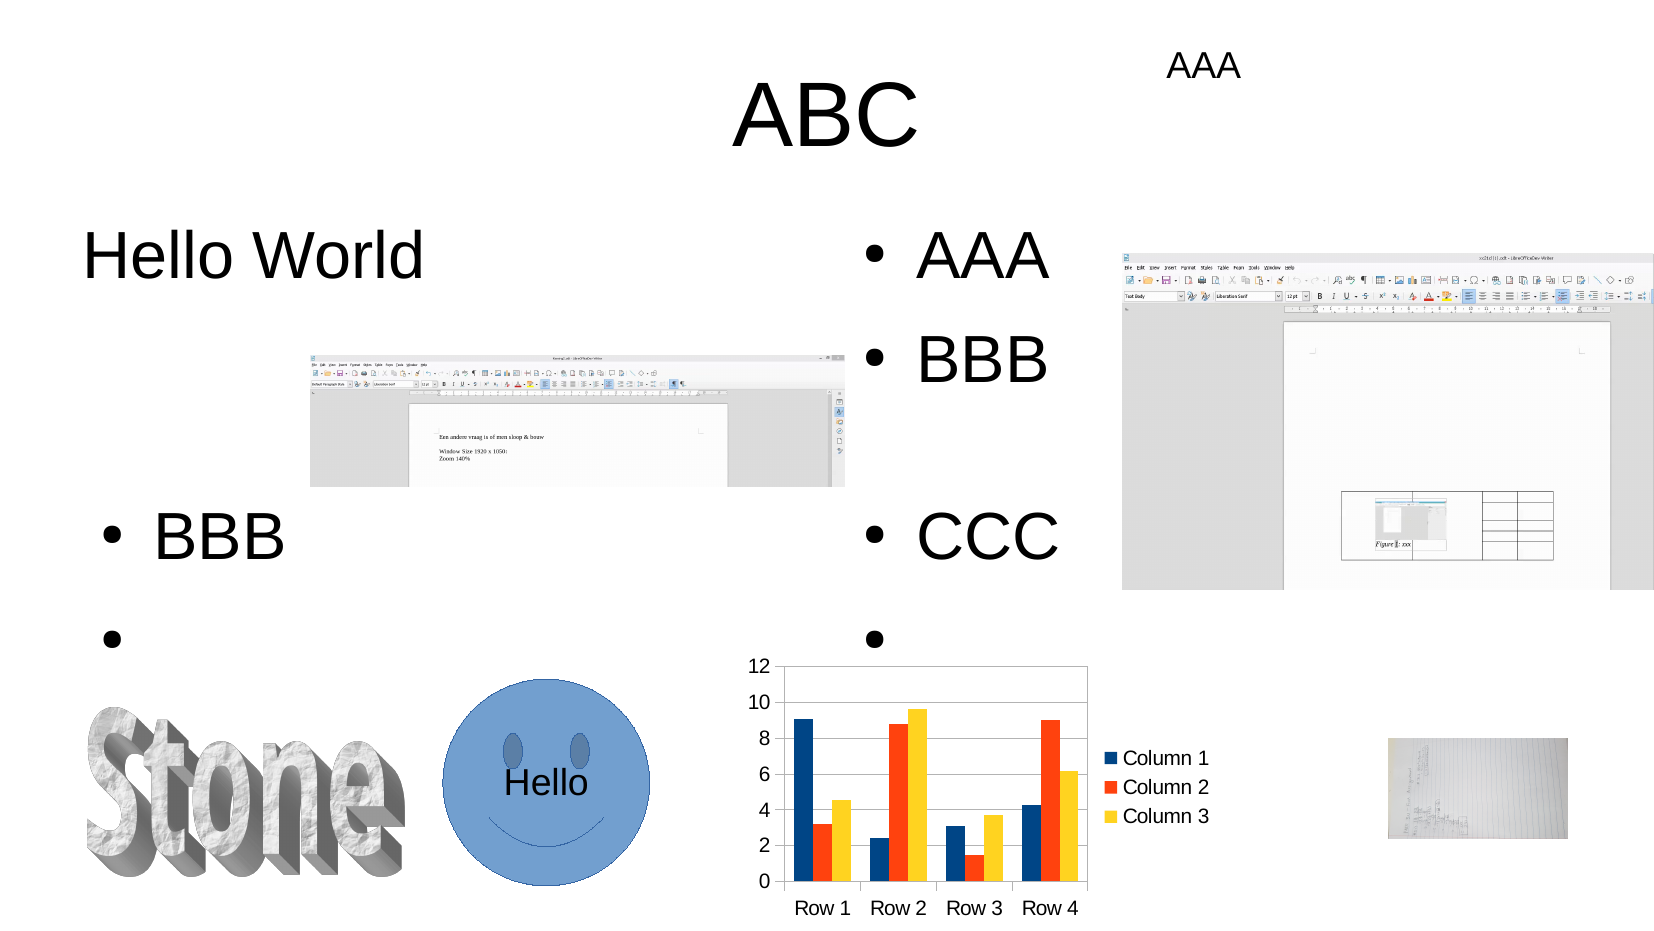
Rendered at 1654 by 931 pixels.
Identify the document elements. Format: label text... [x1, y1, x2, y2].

text_box [309, 354, 846, 488]
text_box [1122, 253, 1654, 591]
picture [1388, 738, 1568, 839]
list Hello World [82, 217, 809, 475]
list BBB [82, 499, 809, 757]
text_box AAA [1151, 37, 1506, 94]
list CCC [845, 499, 1572, 757]
chart [738, 649, 1229, 926]
list AAA BBB [845, 217, 1572, 475]
title ABC [82, 37, 1571, 193]
text_box Hello [442, 679, 650, 886]
